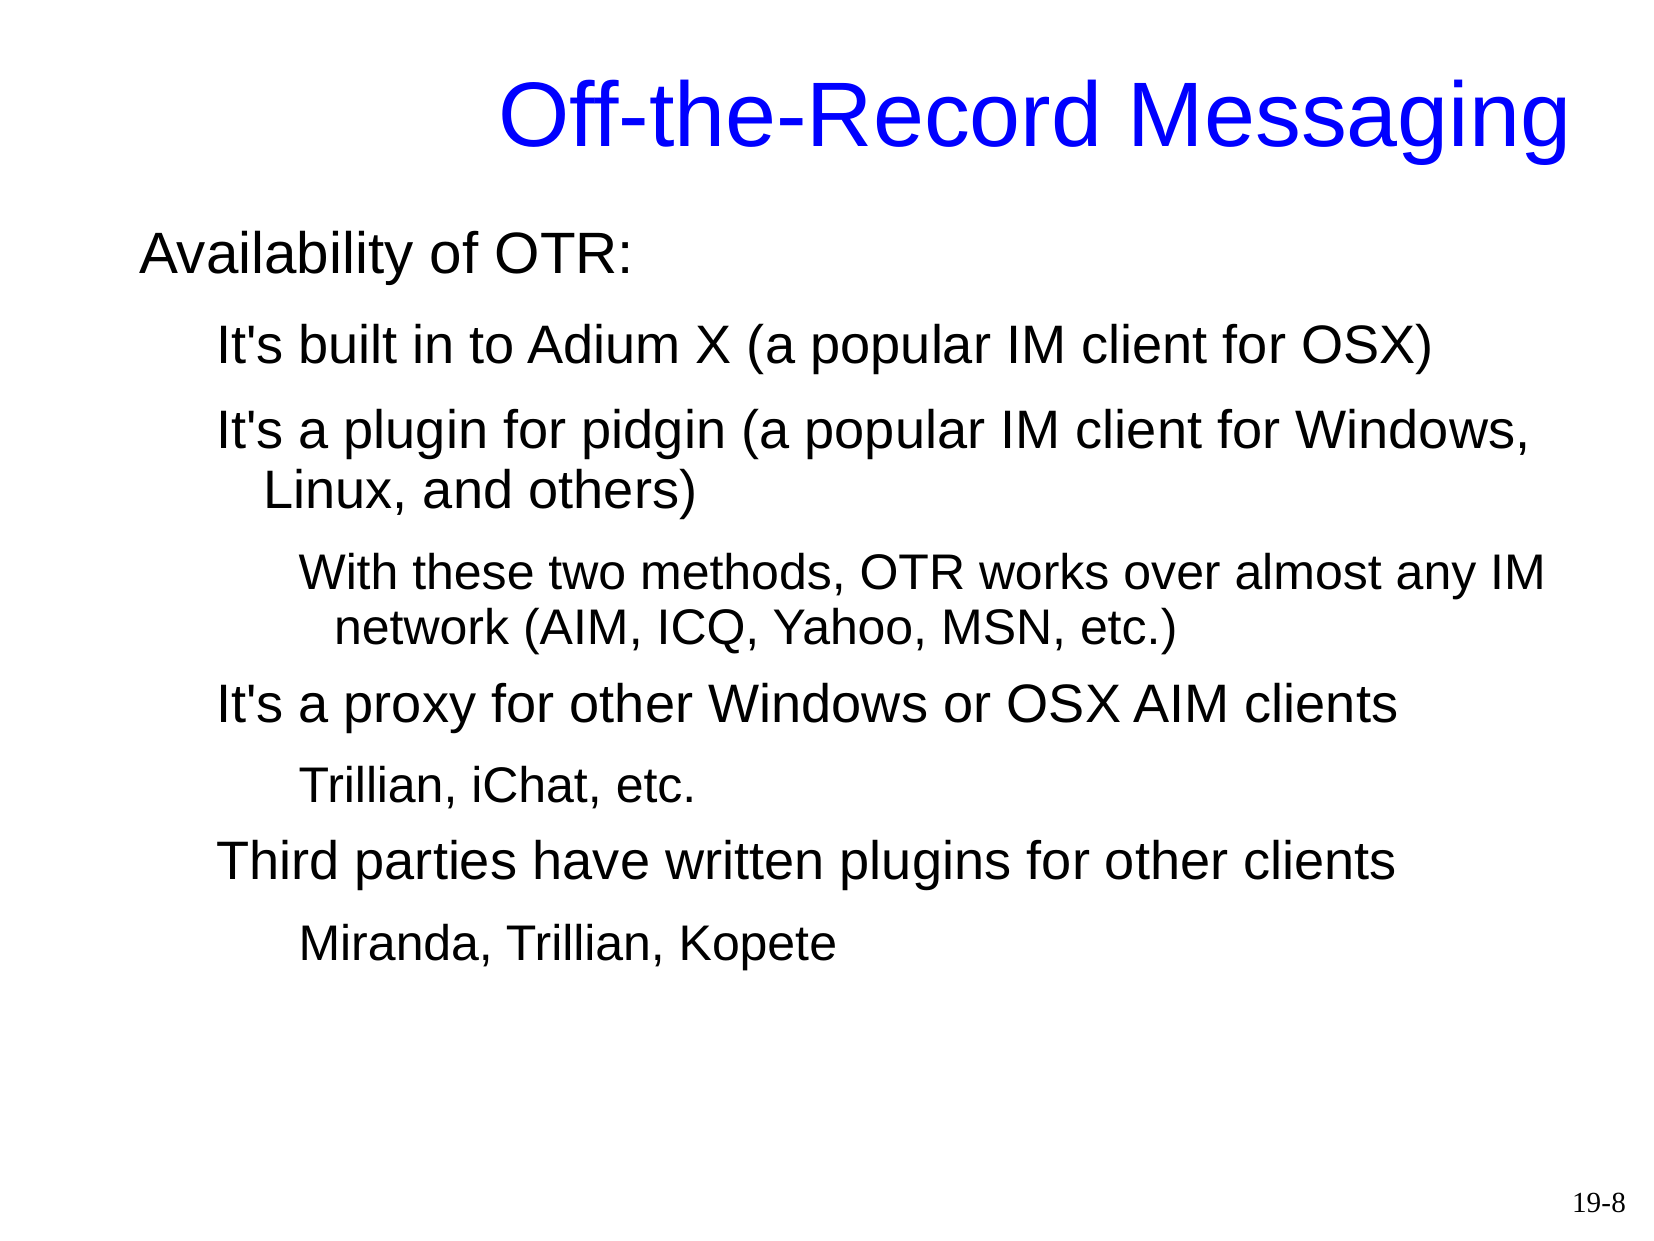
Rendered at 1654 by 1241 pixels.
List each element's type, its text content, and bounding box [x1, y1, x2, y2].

list Availability of OTR: It's built in to Adium X (a popular IM client for OSX) It's a plugin for pidgin (a popular IM client for Windows, Linux, and others) With these two methods, OTR works over almost any IM network (AIM, ICQ, Yahoo, MSN, etc.) It's a proxy for other Windows or OSX AIM clients Trillian, iChat, etc. Third parties have written plugins for other clients Miranda, Trillian, Kopete [121, 220, 1595, 1127]
title Off-the-Record Messaging [84, 11, 1573, 219]
